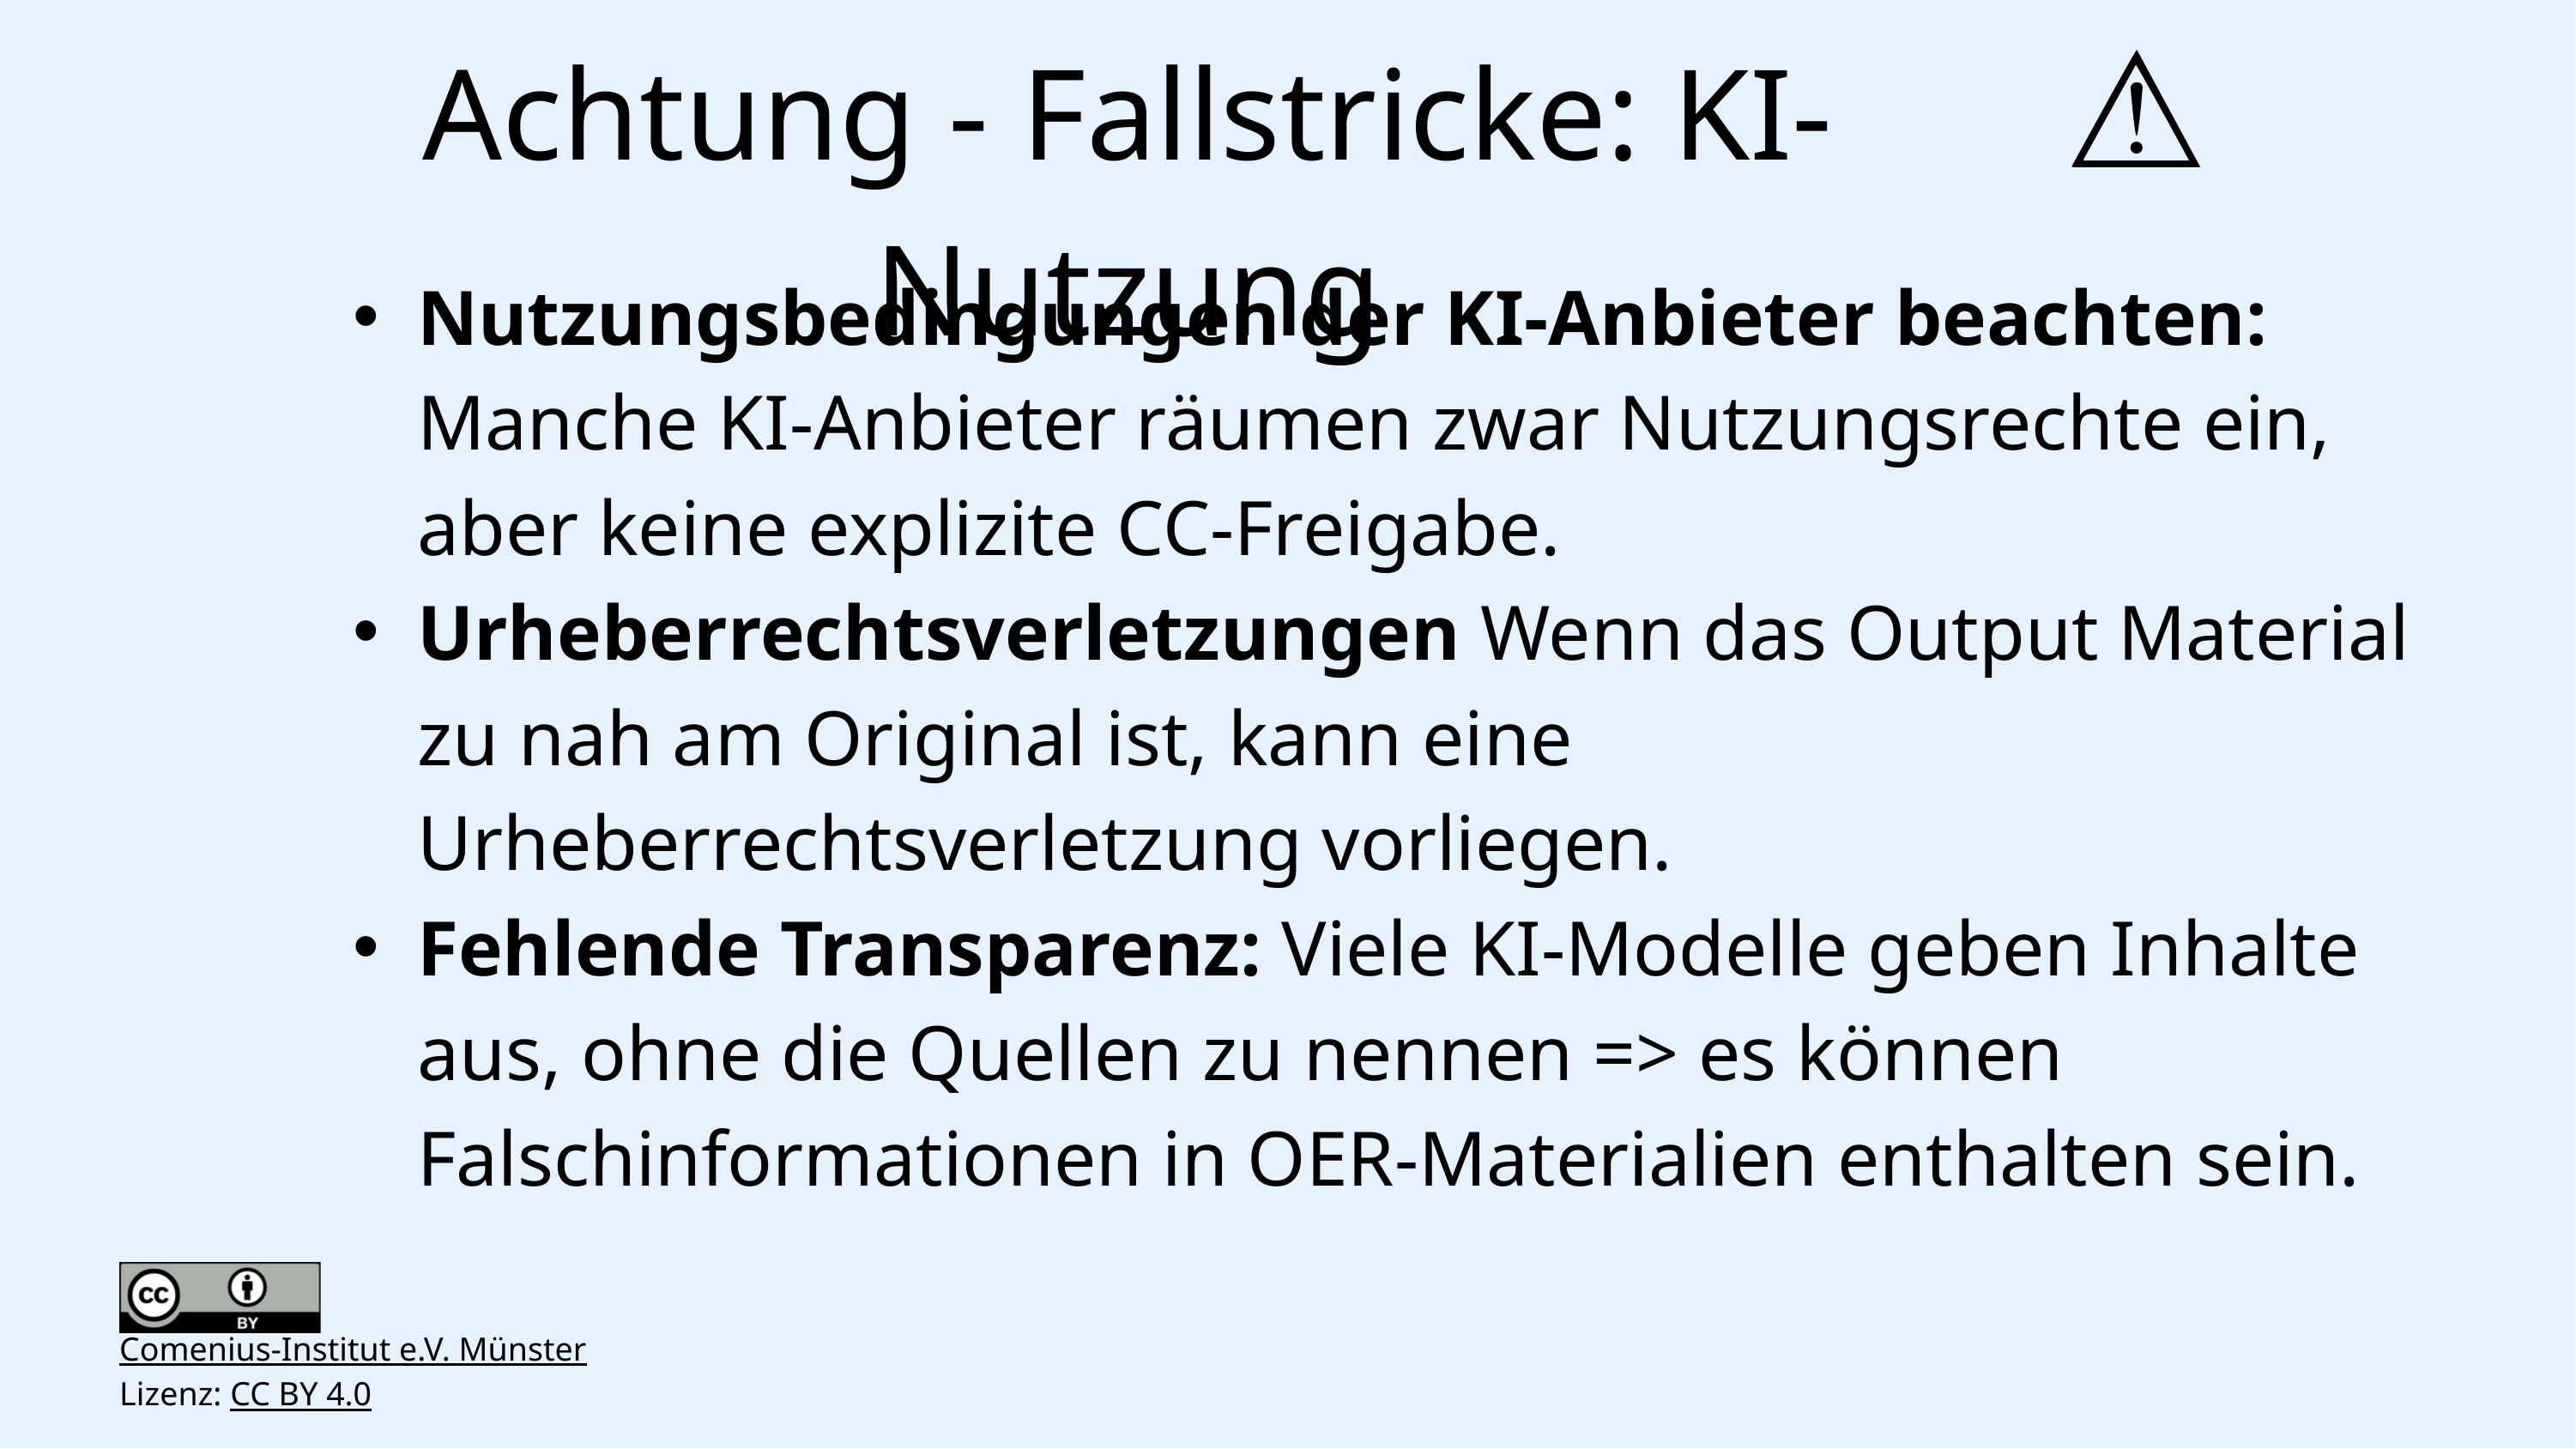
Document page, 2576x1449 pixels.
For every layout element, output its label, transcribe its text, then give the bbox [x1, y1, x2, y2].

text_box Nutzungsbedingungen der KI-Anbieter beachten: Manche KI-Anbieter räumen zwar Nutzungsrechte ein, aber keine explizite CC-Freigabe. Urheberrechtsverletzungen Wenn das Output Material zu nah am Original ist, kann eine Urheberrechtsverletzung vorliegen. Fehlende Transparenz: Viele KI-Modelle geben Inhalte aus, ohne die Quellen zu nennen => es können Falschinformationen in OER-Materialien enthalten sein. [289, 254, 2431, 1297]
text_box ⚠️ [2025, 0, 2247, 192]
text_box Comenius-Institut e.V. Münster Lizenz: CC BY 4.0 [119, 1327, 1378, 1416]
text_box Achtung - Fallstricke: KI-Nutzung [323, 9, 1934, 181]
text_box [119, 1262, 321, 1327]
